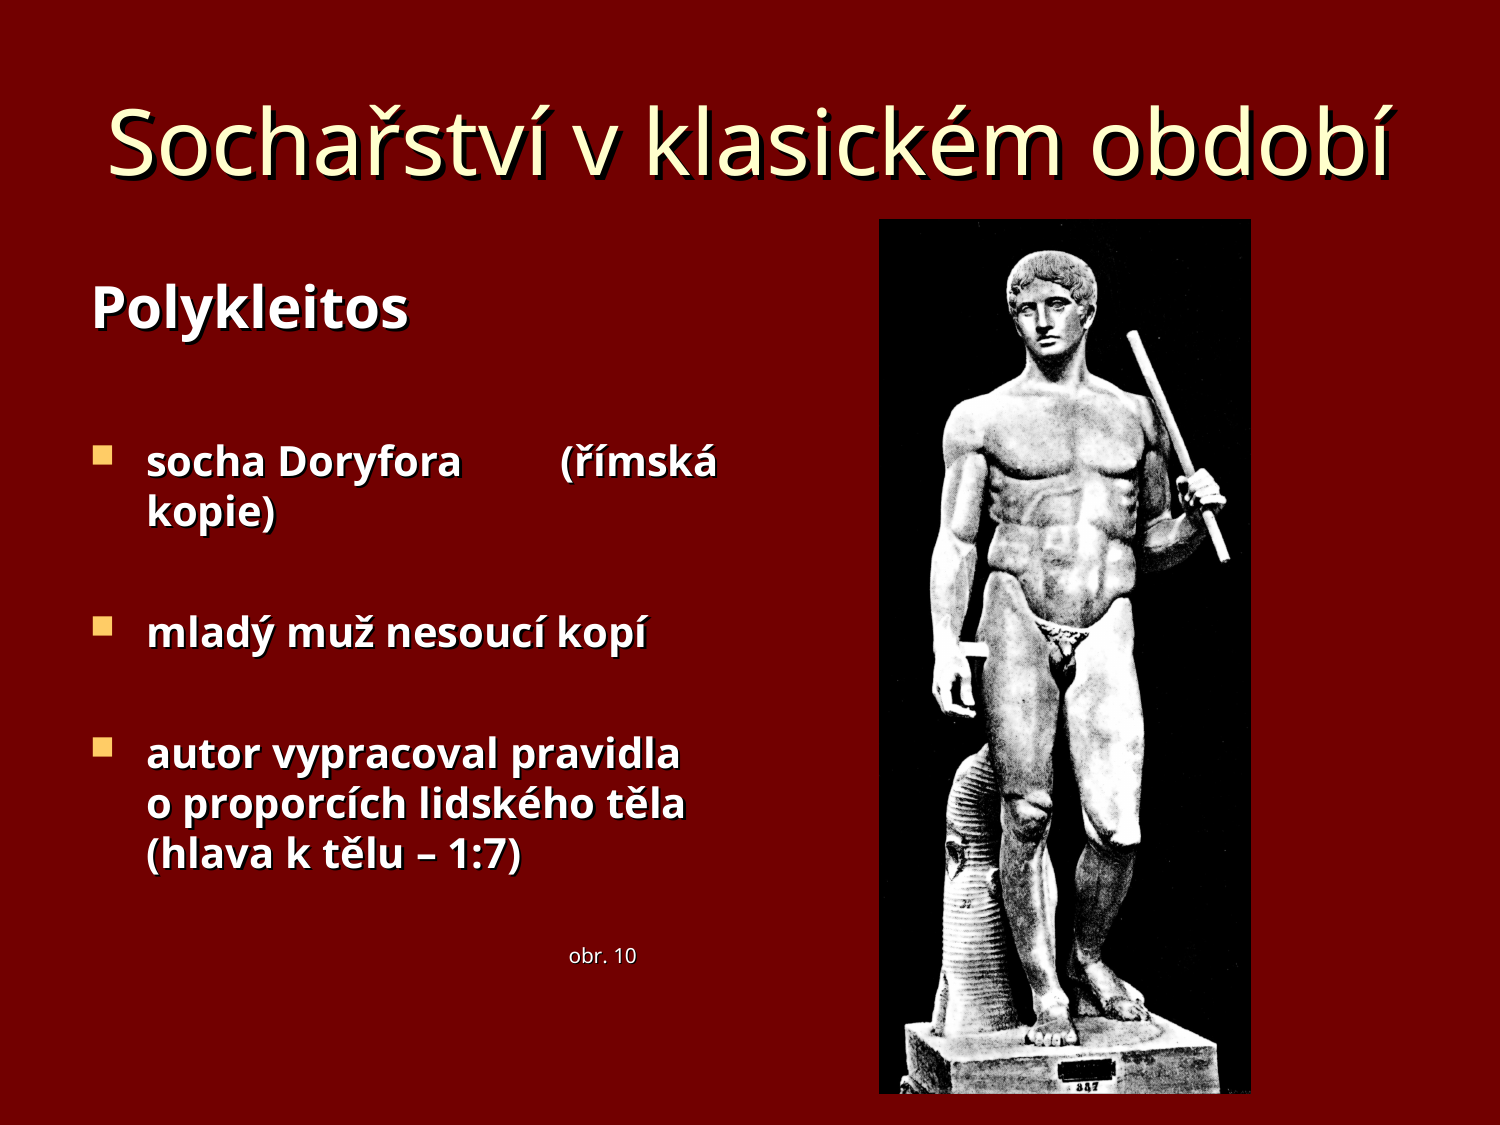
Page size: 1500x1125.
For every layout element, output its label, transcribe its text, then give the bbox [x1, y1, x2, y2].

list Polykleitos socha Doryfora (římská kopie) mladý muž nesoucí kopí autor vypracoval pravidla o proporcích lidského těla (hlava k tělu – 1:7) obr. 10 [75, 262, 738, 1001]
title Sochařství v klasickém období [75, 45, 1426, 233]
text_box [879, 220, 1251, 1095]
